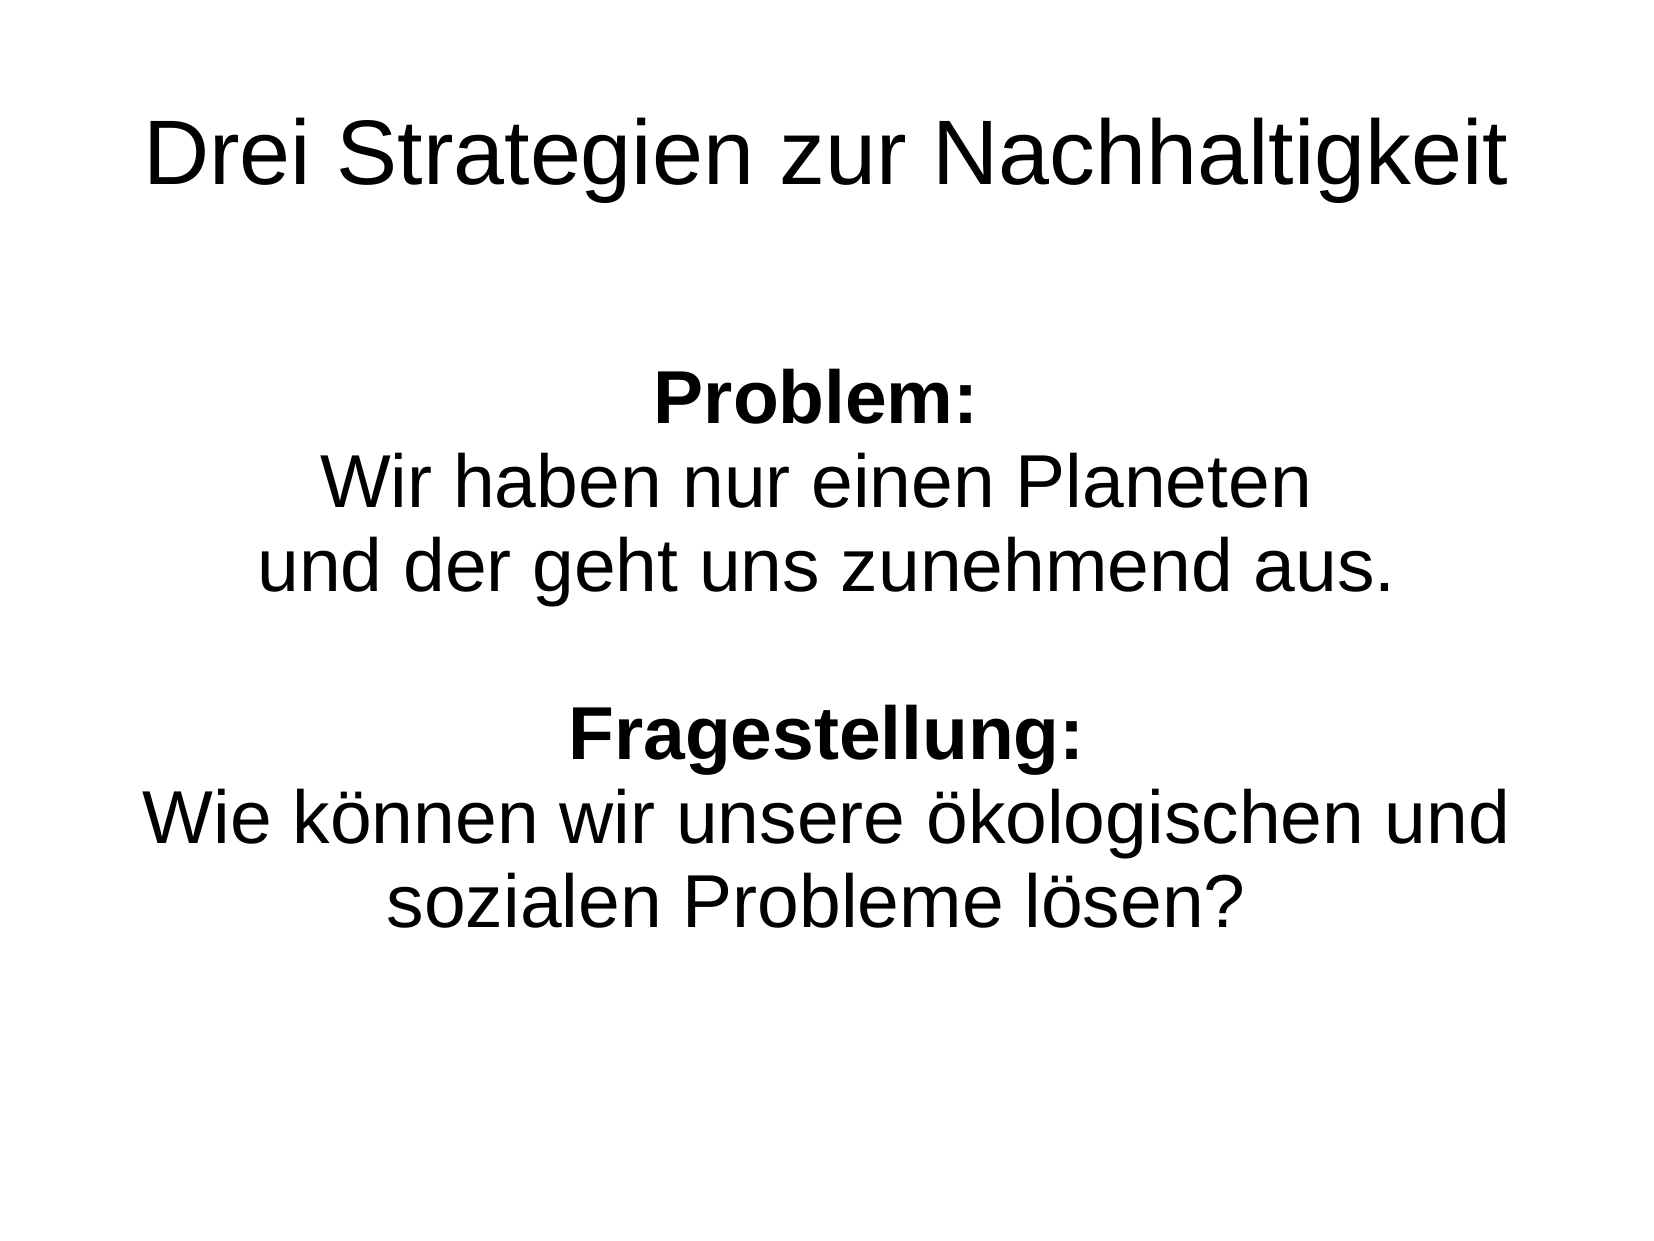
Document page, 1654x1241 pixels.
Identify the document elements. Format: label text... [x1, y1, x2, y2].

title Drei Strategien zur Nachhaltigkeit [82, 49, 1571, 257]
subtitle Problem: Wir haben nur einen Planeten und der geht uns zunehmend aus. Fragestellung: Wie können wir unsere ökologischen und sozialen Probleme lösen? [82, 290, 1571, 1010]
